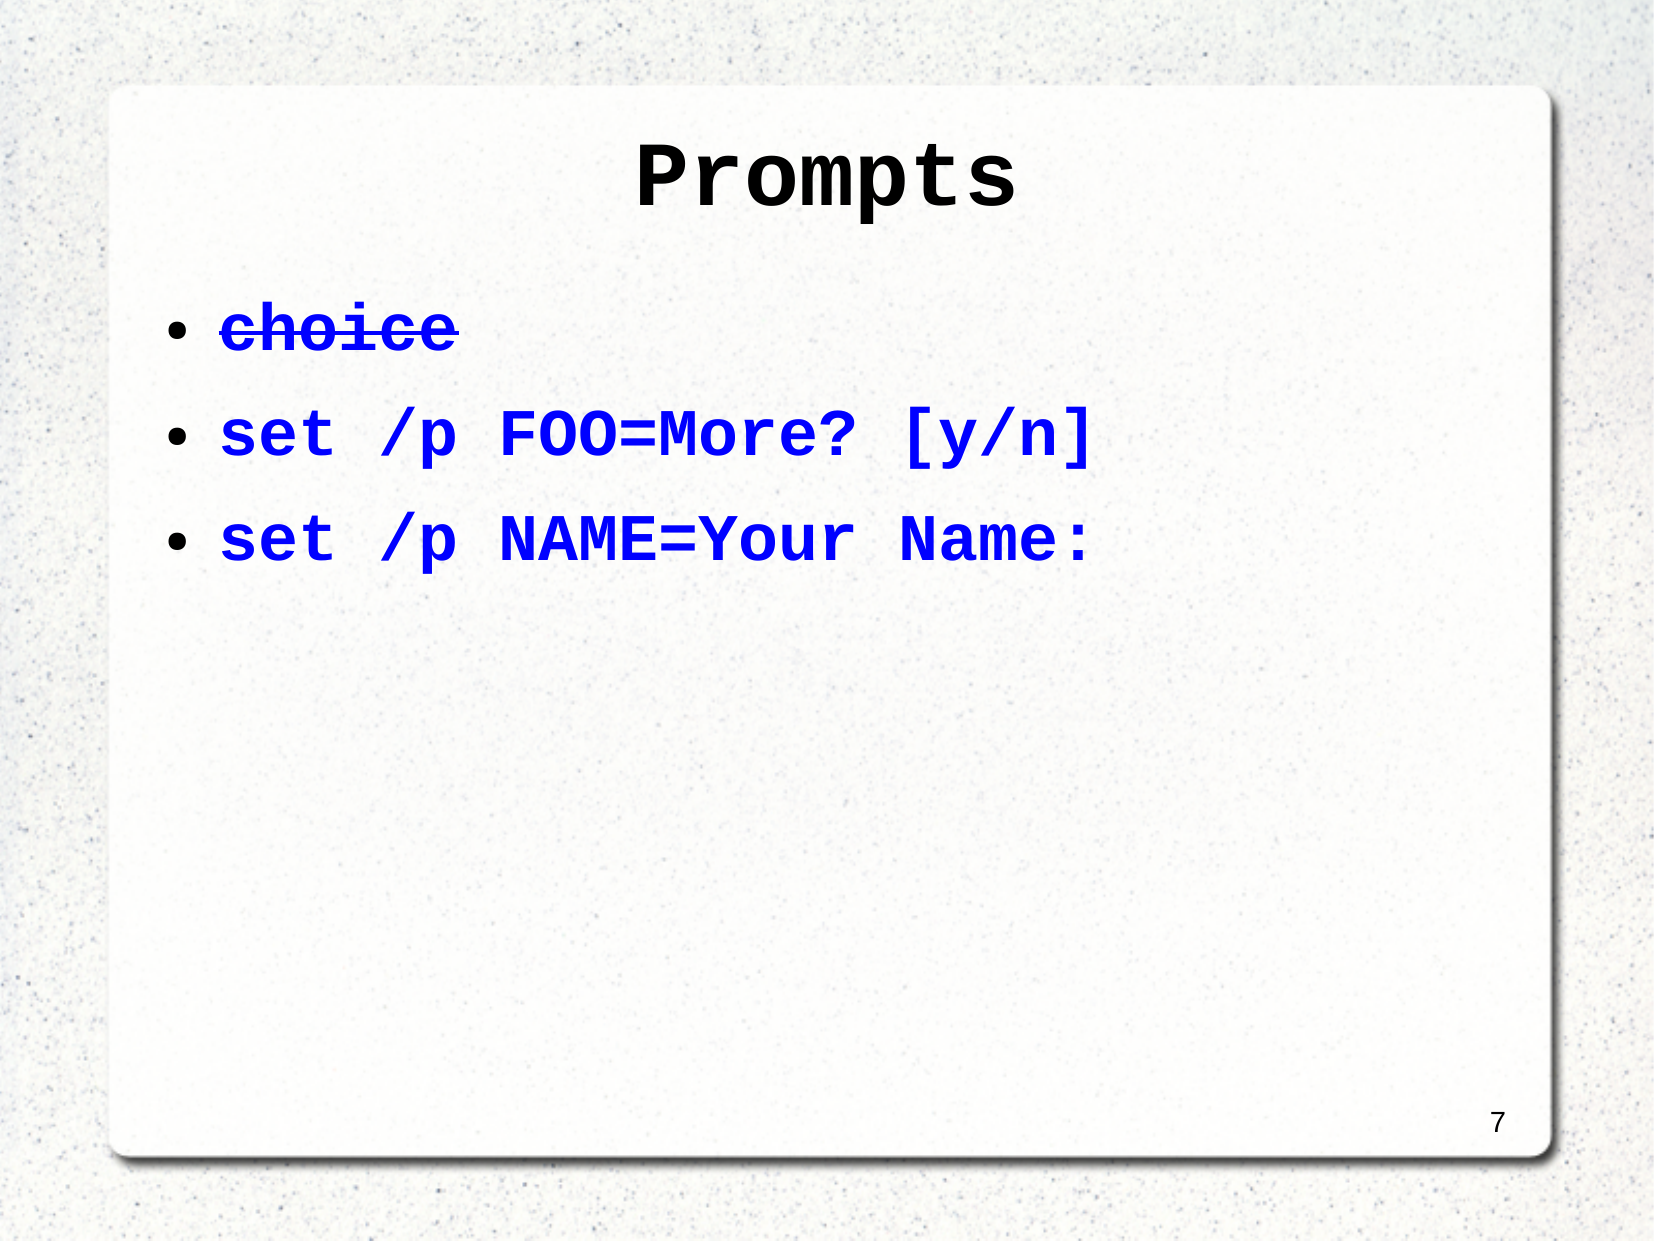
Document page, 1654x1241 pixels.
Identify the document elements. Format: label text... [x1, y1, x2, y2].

picture [0, 0, 1654, 1241]
list choice set /p FOO=More? [y/n] set /p NAME=Your Name: [147, 295, 1506, 1114]
title Prompts [118, 96, 1536, 266]
